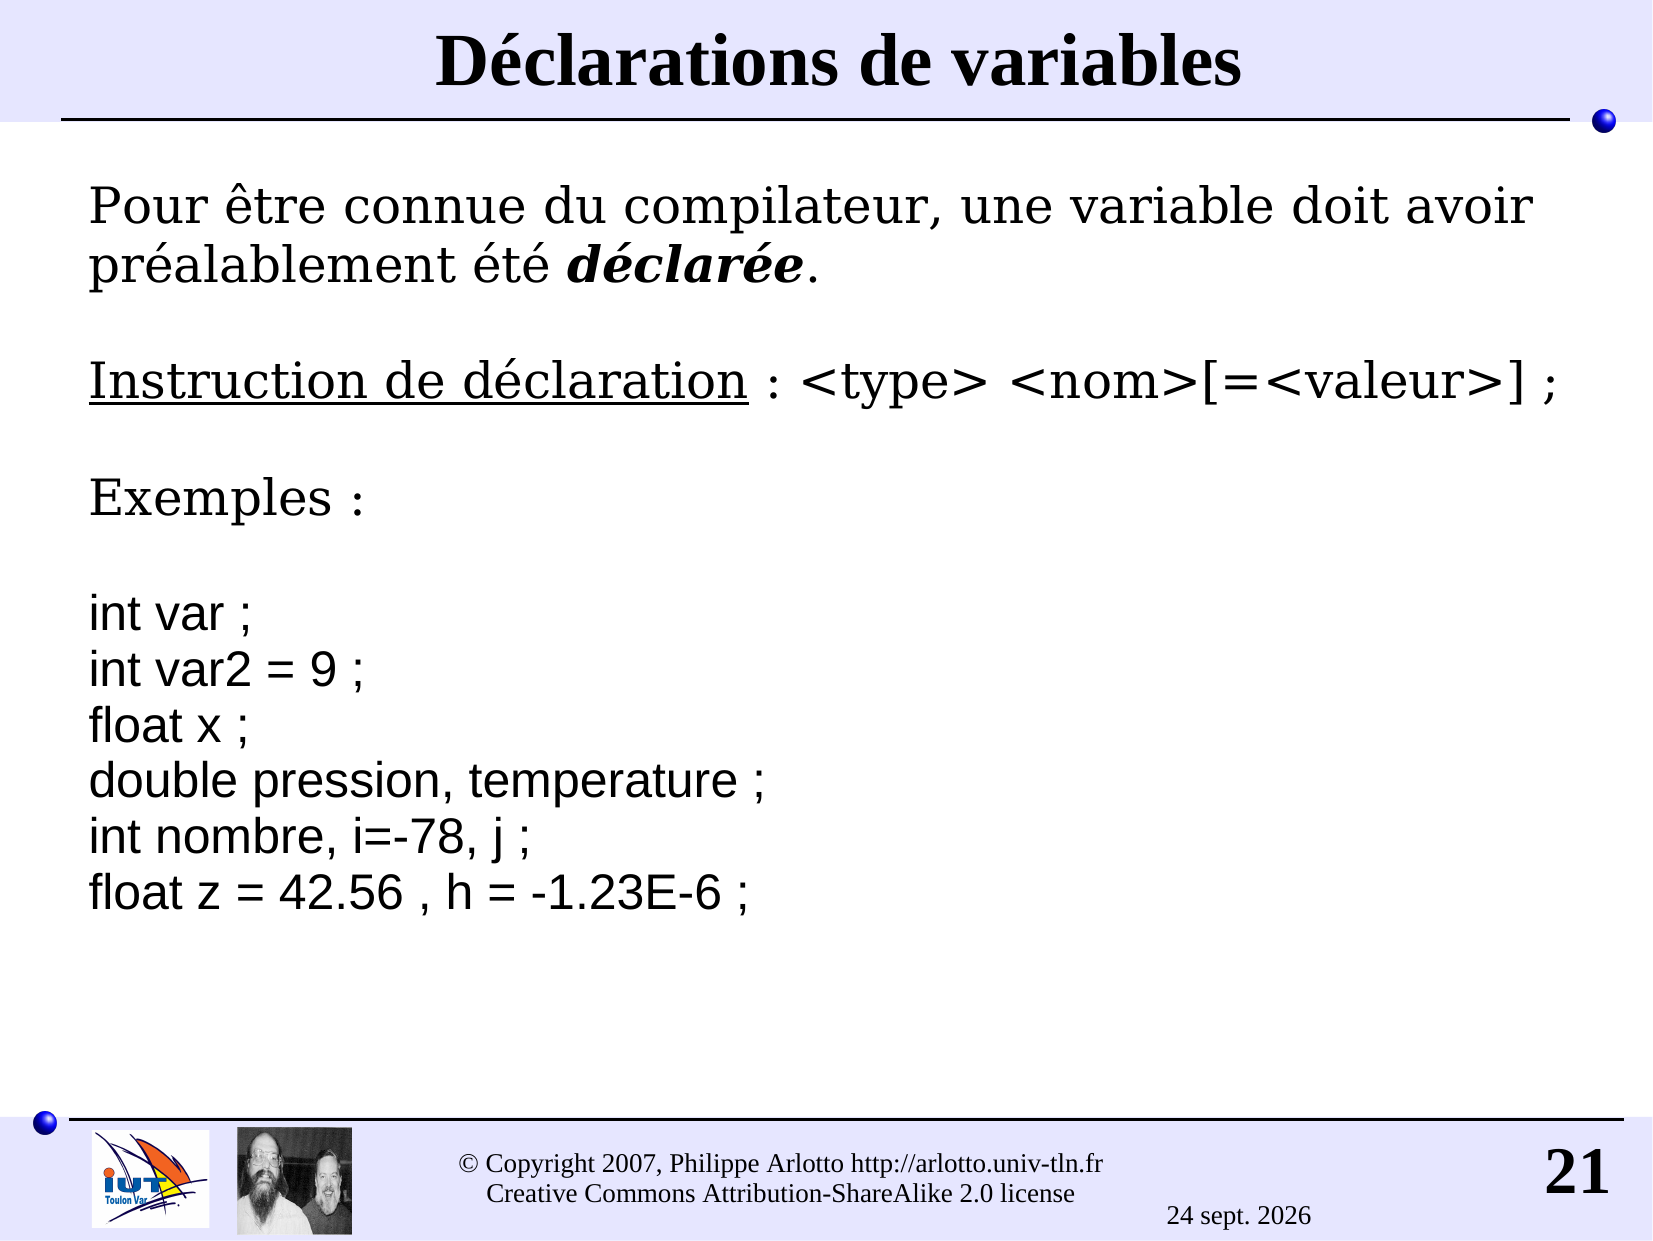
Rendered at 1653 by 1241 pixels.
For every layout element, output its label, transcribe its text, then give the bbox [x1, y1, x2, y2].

picture [237, 1127, 352, 1235]
text_box Pour être connue du compilateur, une variable doit avoir préalablement été déclarée. Instruction de déclaration : <type> <nom>[=<valeur>] ; Exemples : int var ; int var2 = 9 ; float x ; double pression, temperature ; int nombre, i=-78, j ; float z = 42.56 , h = -1.23E-6 ; [88, 177, 1560, 1016]
title Déclarations de variables [95, 11, 1585, 110]
